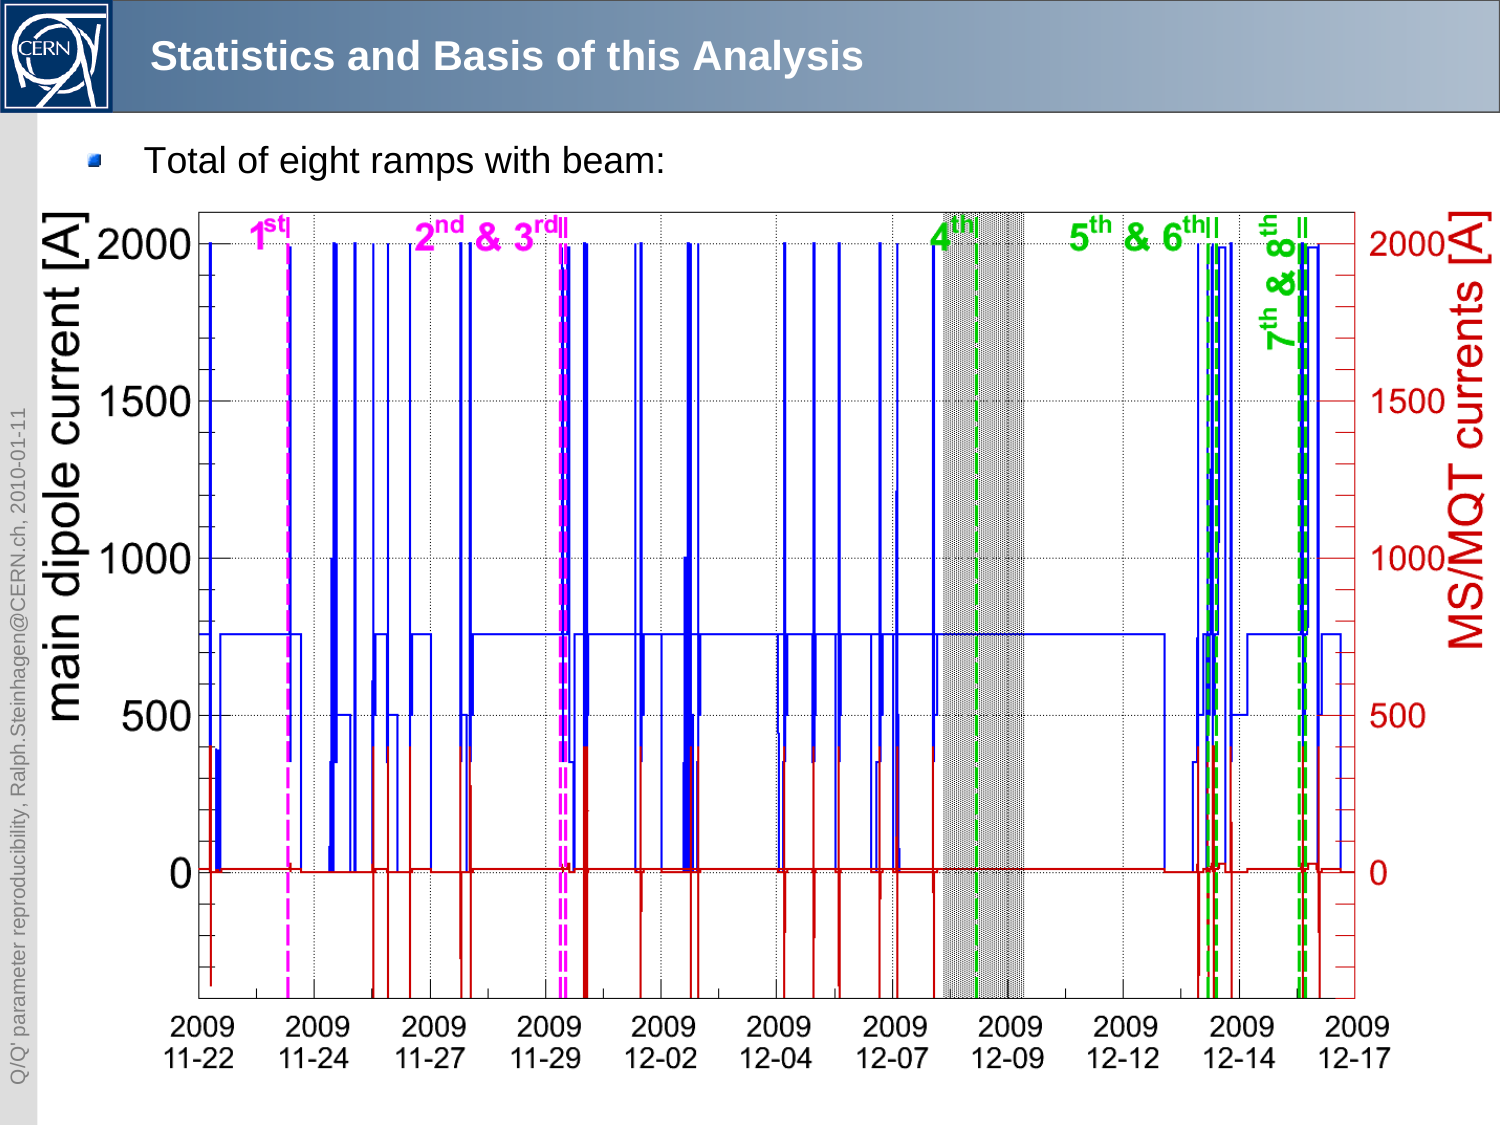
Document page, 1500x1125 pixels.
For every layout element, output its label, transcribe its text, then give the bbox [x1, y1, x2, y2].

title Statistics and Basis of this Analysis [150, 7, 1201, 106]
list Total of eight ramps with beam: [87, 137, 1438, 194]
picture [38, 194, 1500, 1108]
picture [0, 0, 113, 113]
